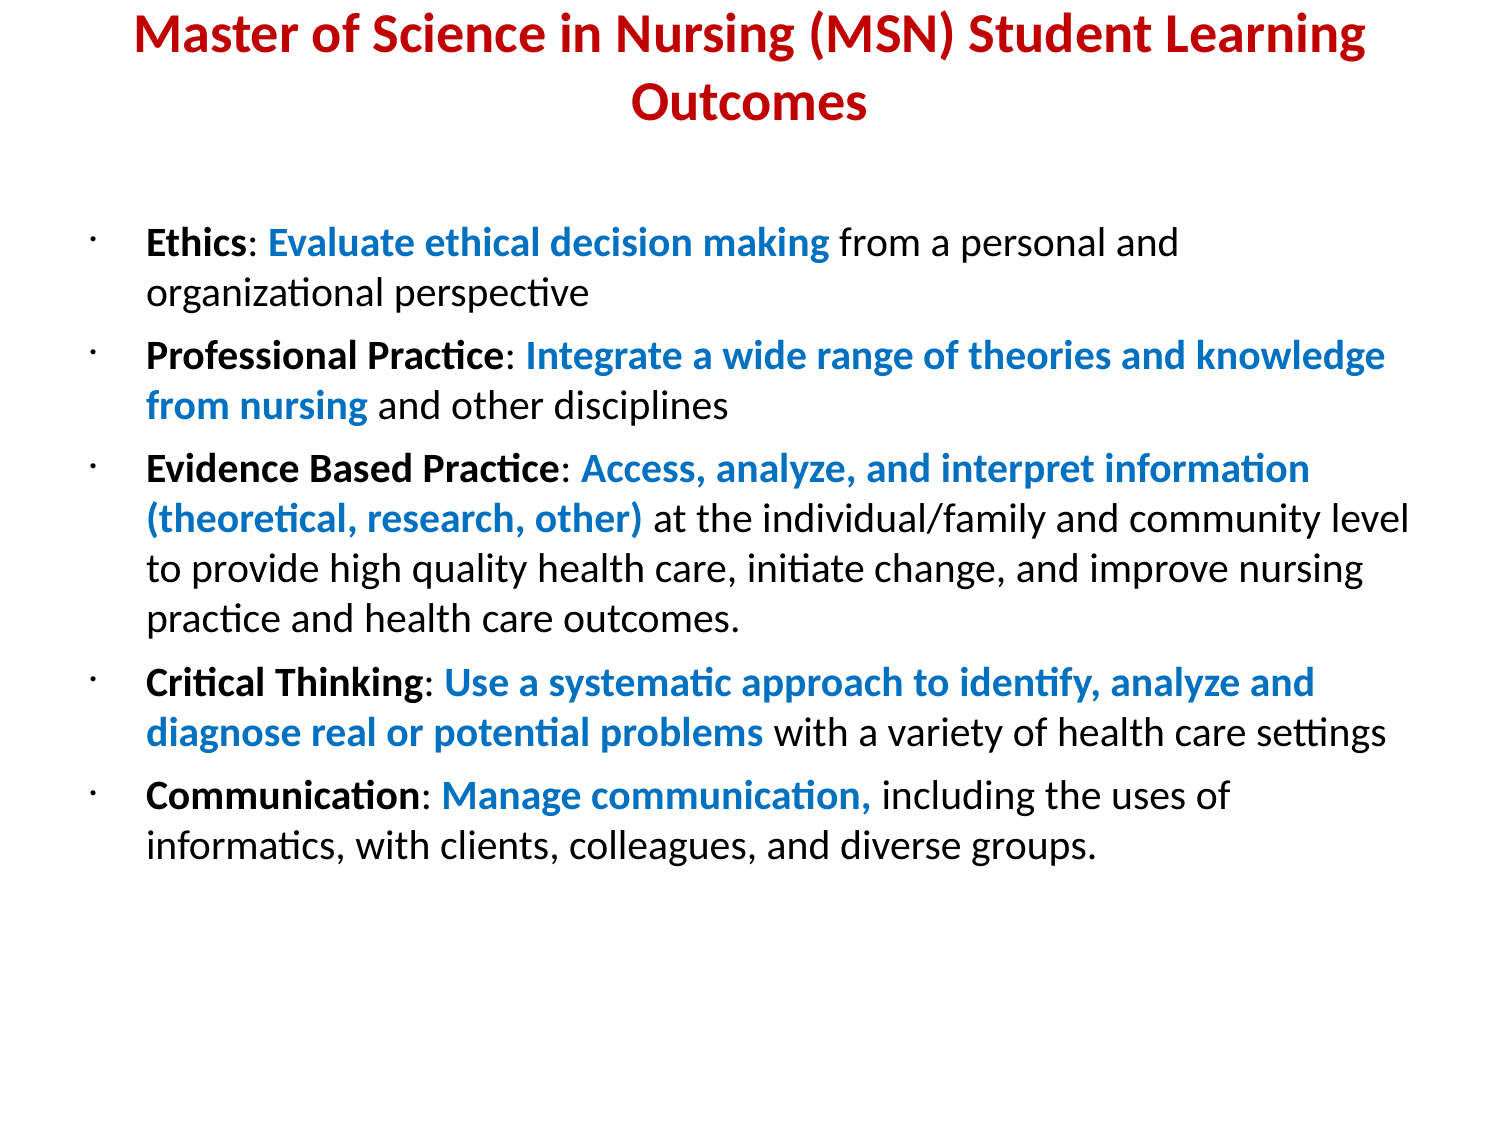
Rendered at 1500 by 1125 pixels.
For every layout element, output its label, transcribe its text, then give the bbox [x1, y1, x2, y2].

list Ethics: Evaluate ethical decision making from a personal and organizational perspective Professional Practice: Integrate a wide range of theories and knowledge from nursing and other disciplines Evidence Based Practice: Access, analyze, and interpret information (theoretical, research, other) at the individual/family and community level to provide high quality health care, initiate change, and improve nursing practice and health care outcomes. Critical Thinking: Use a systematic approach to identify, analyze and diagnose real or potential problems with a variety of health care settings Communication: Manage communication, including the uses of informatics, with clients, colleagues, and diverse groups. [75, 113, 1425, 1071]
title Master of Science in Nursing (MSN) Student Learning Outcomes [75, 45, 1425, 113]
